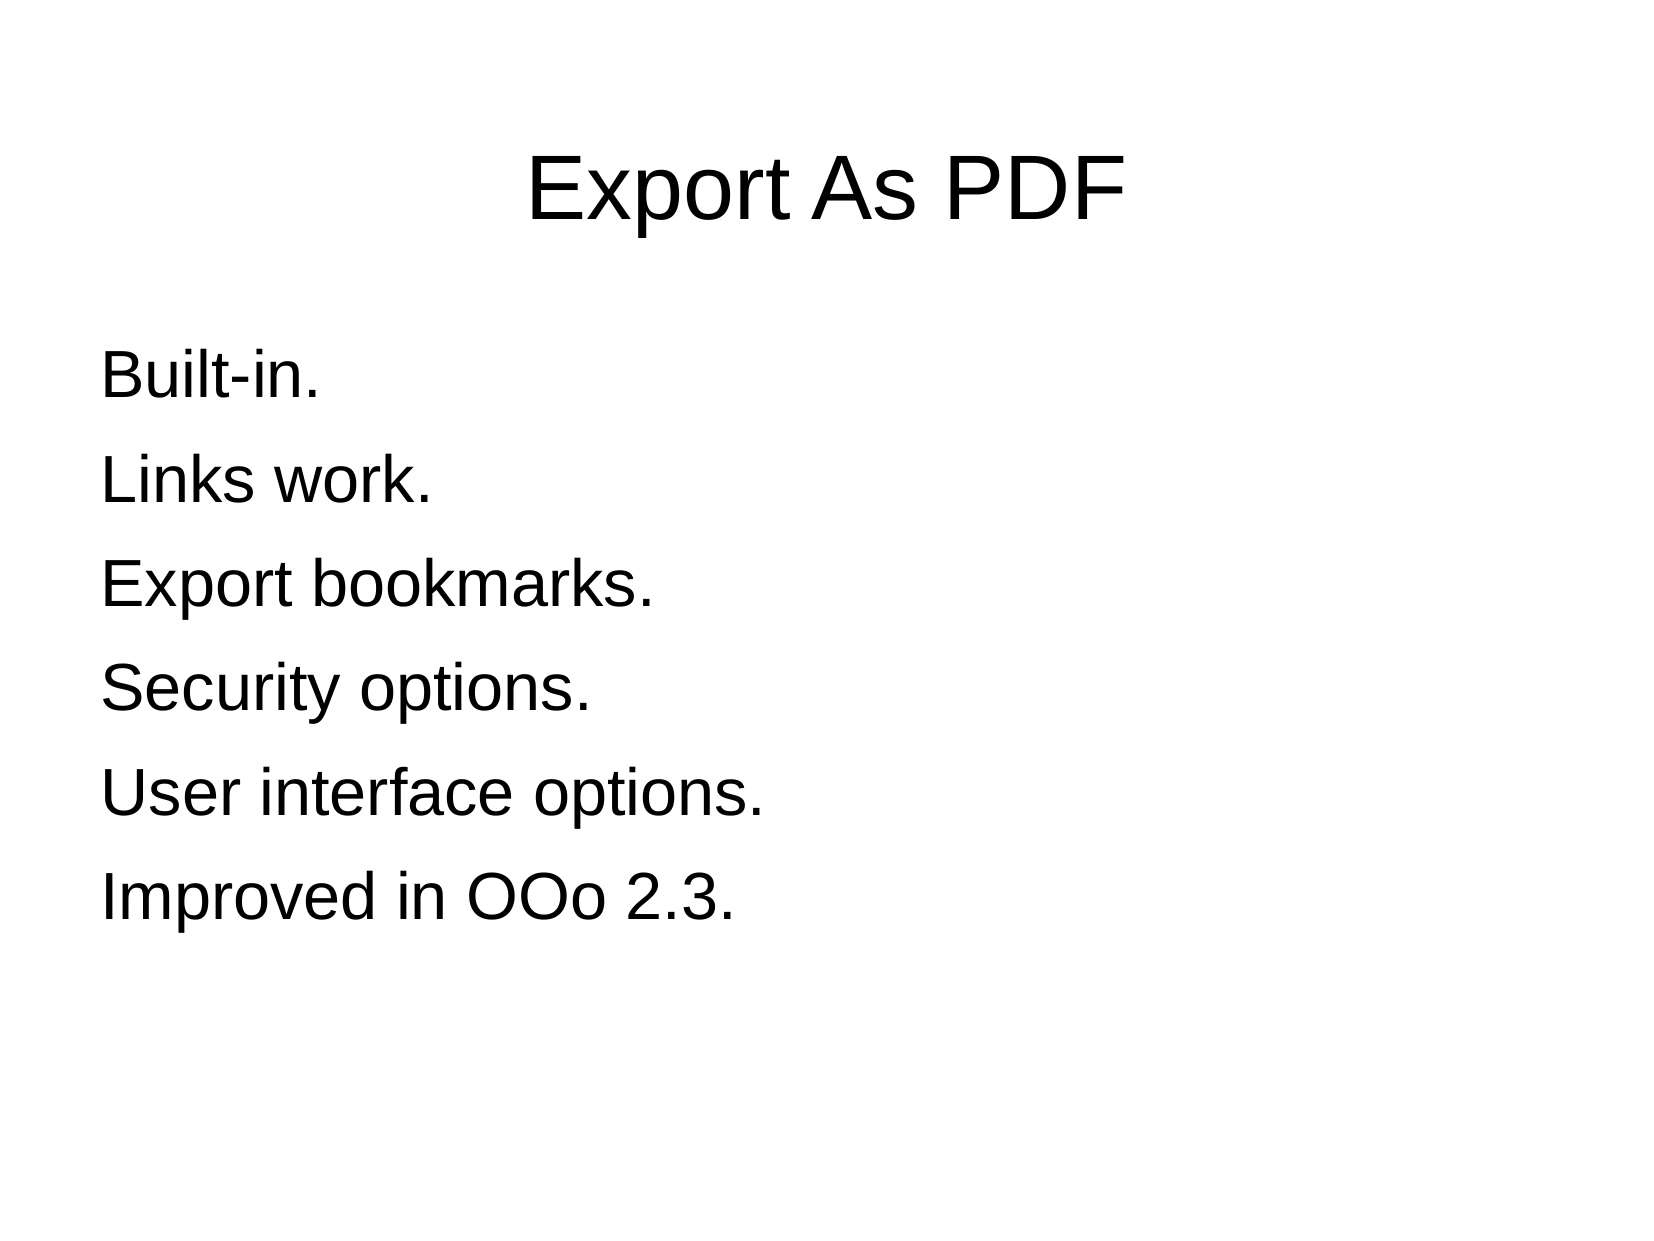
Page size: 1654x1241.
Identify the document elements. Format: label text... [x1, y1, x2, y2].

list Built-in. Links work. Export bookmarks. Security options. User interface options. Improved in OOo 2.3. [82, 337, 1571, 1094]
title Export As PDF [82, 75, 1571, 301]
